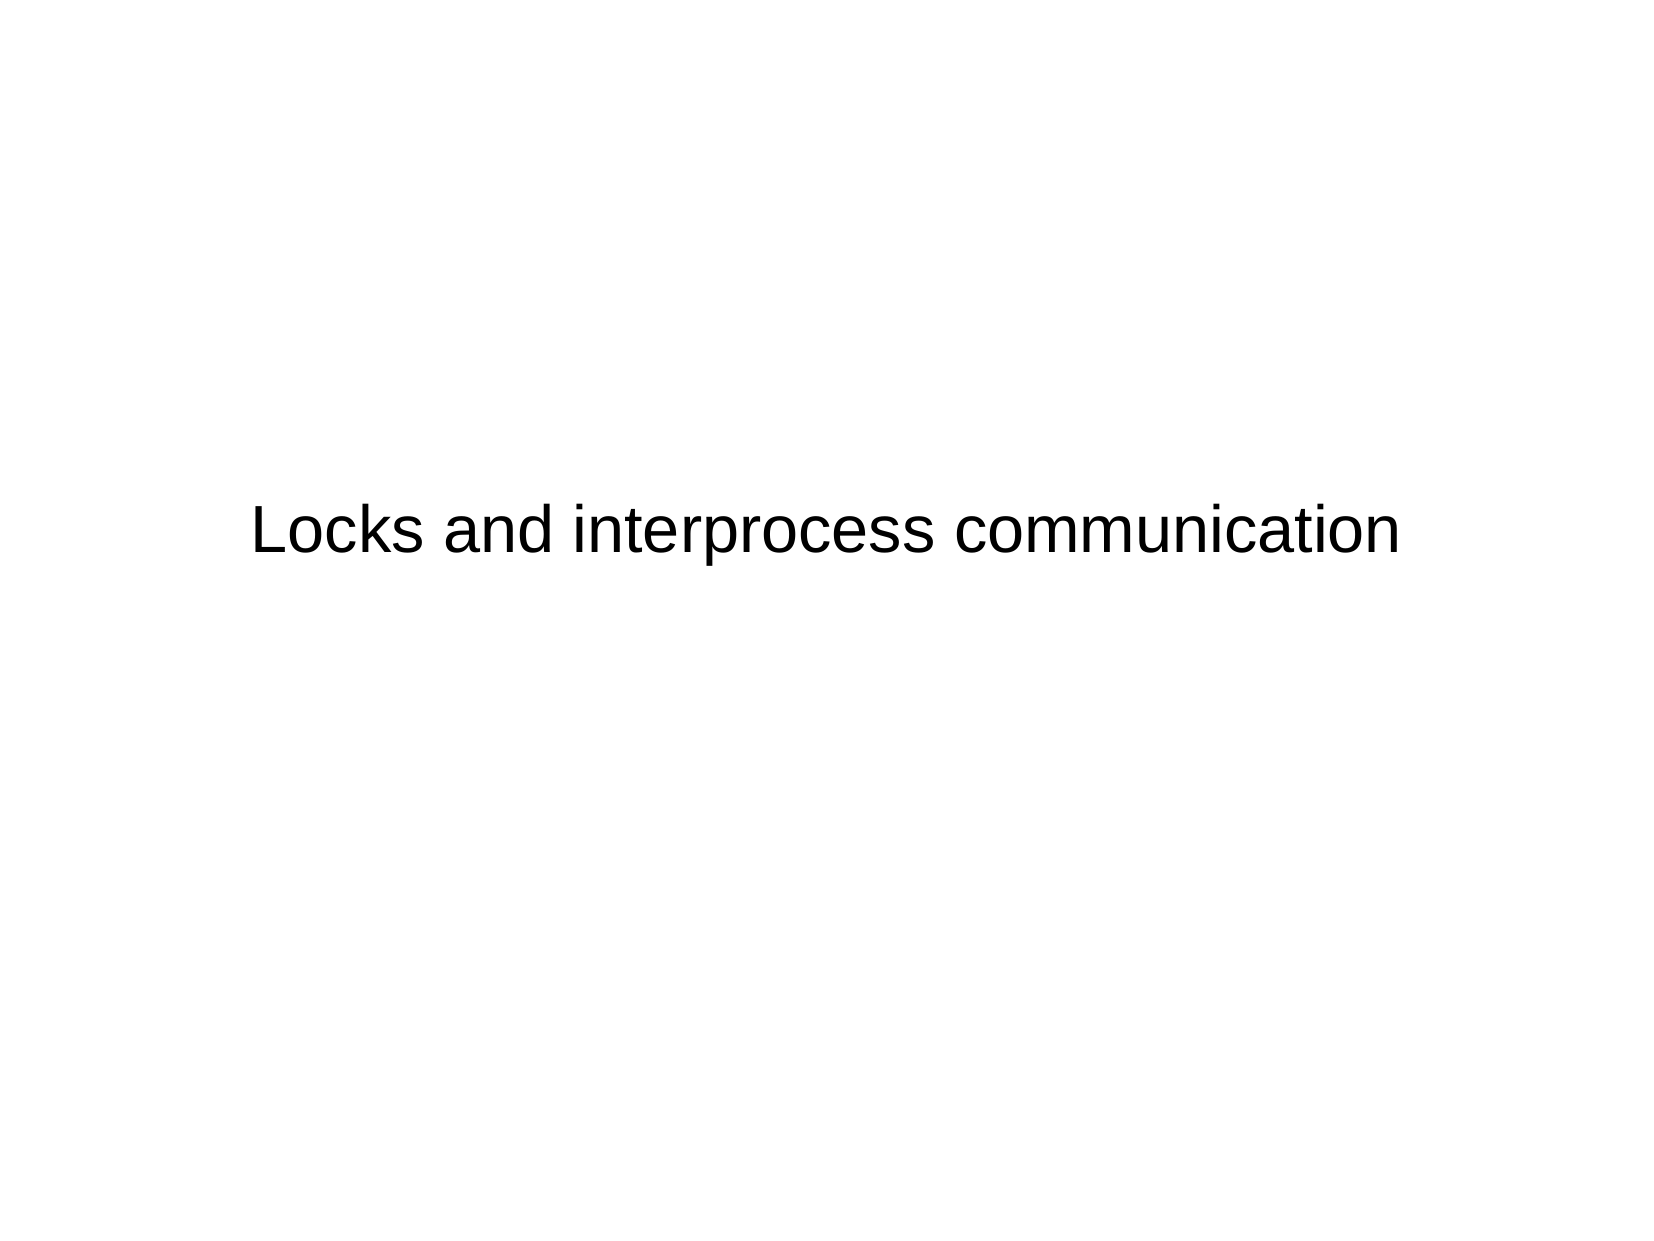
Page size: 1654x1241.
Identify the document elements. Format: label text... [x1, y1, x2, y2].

subtitle Locks and interprocess communication [82, 49, 1571, 1010]
